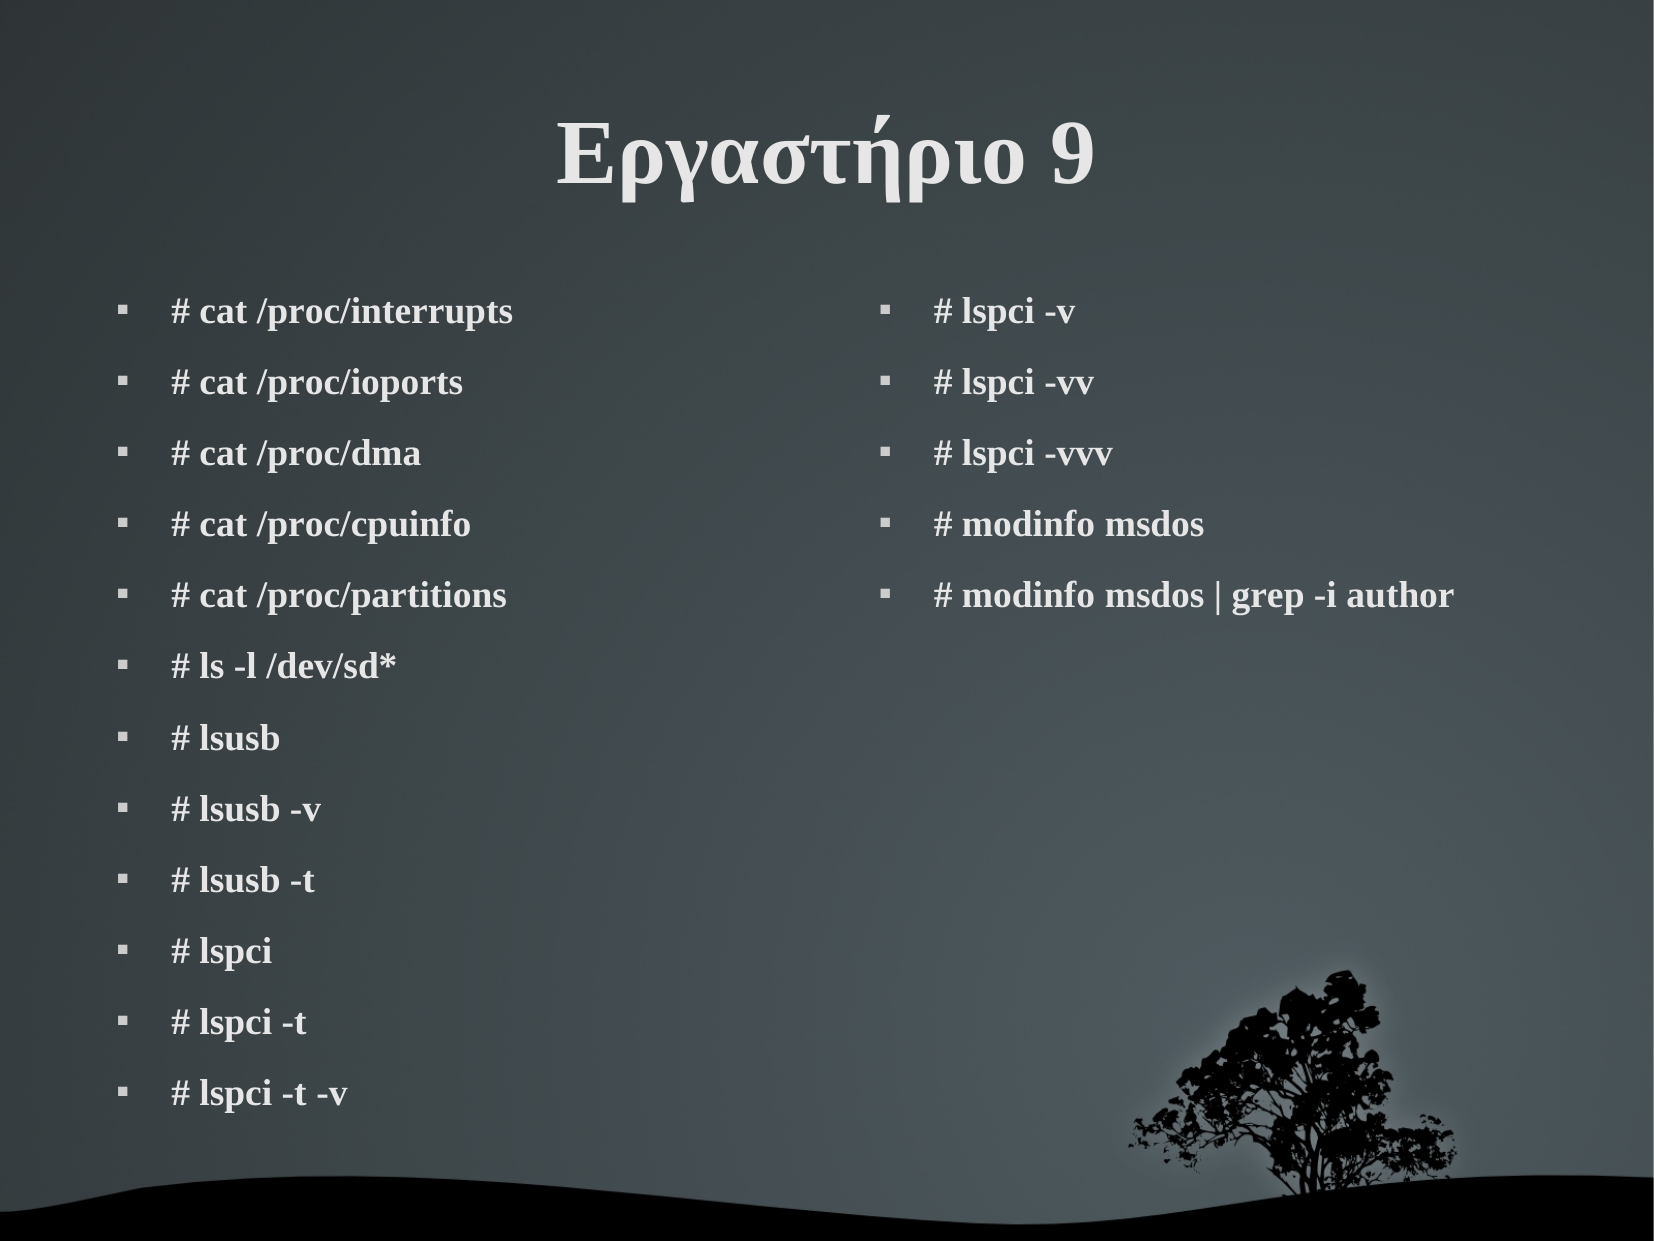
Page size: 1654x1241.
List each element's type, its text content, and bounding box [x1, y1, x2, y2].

list # lspci -v # lspci -vv # lspci -vvv # modinfo msdos # modinfo msdos | grep -i author [845, 290, 1572, 1109]
picture [0, 0, 1654, 1241]
title Εργαστήριο 9 [82, 49, 1571, 257]
list # cat /proc/interrupts # cat /proc/ioports # cat /proc/dma # cat /proc/cpuinfo # cat /proc/partitions # ls -l /dev/sd* # lsusb # lsusb -v # lsusb -t # lspci # lspci -t # lspci -t -v [82, 290, 809, 1204]
